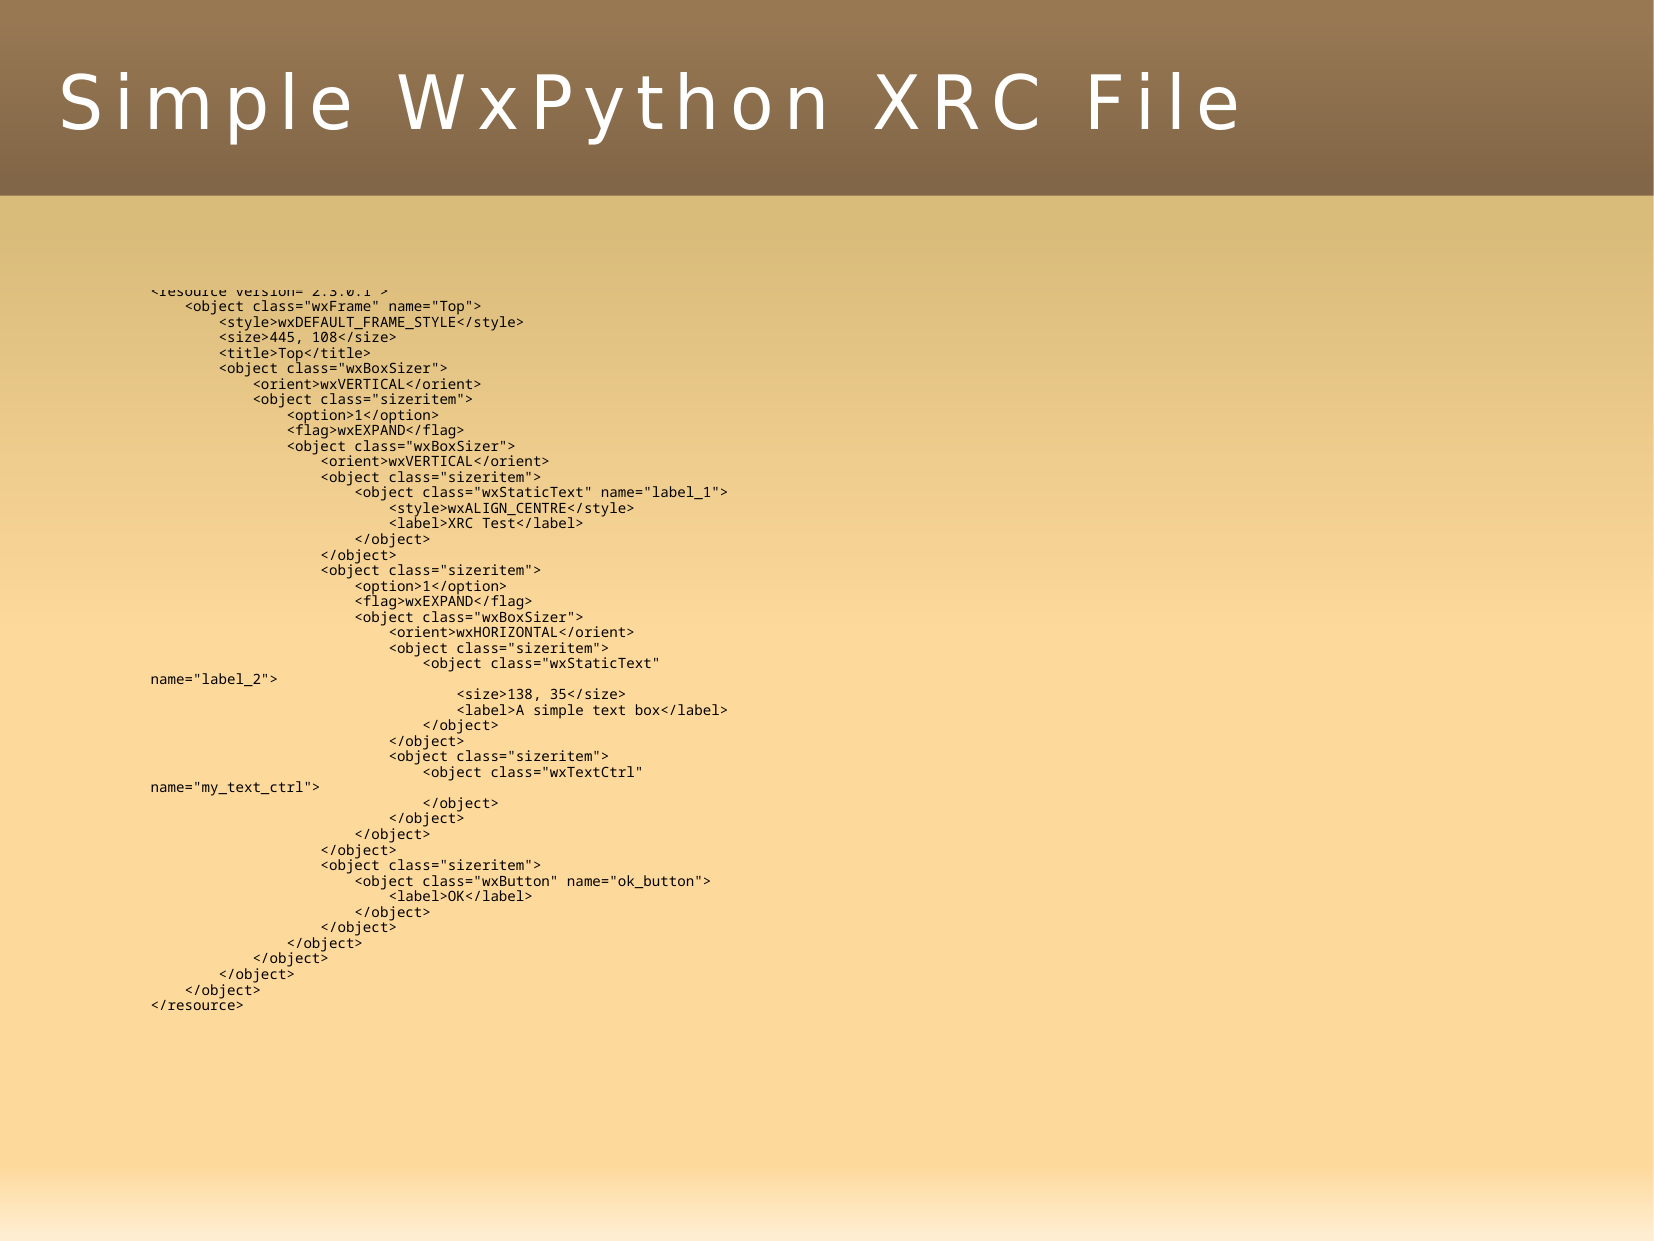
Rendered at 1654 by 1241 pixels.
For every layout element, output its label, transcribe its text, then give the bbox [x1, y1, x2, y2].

picture [0, 0, 1654, 1241]
title Simple WxPython XRC File [59, 29, 1595, 178]
chart [82, 290, 1571, 1109]
